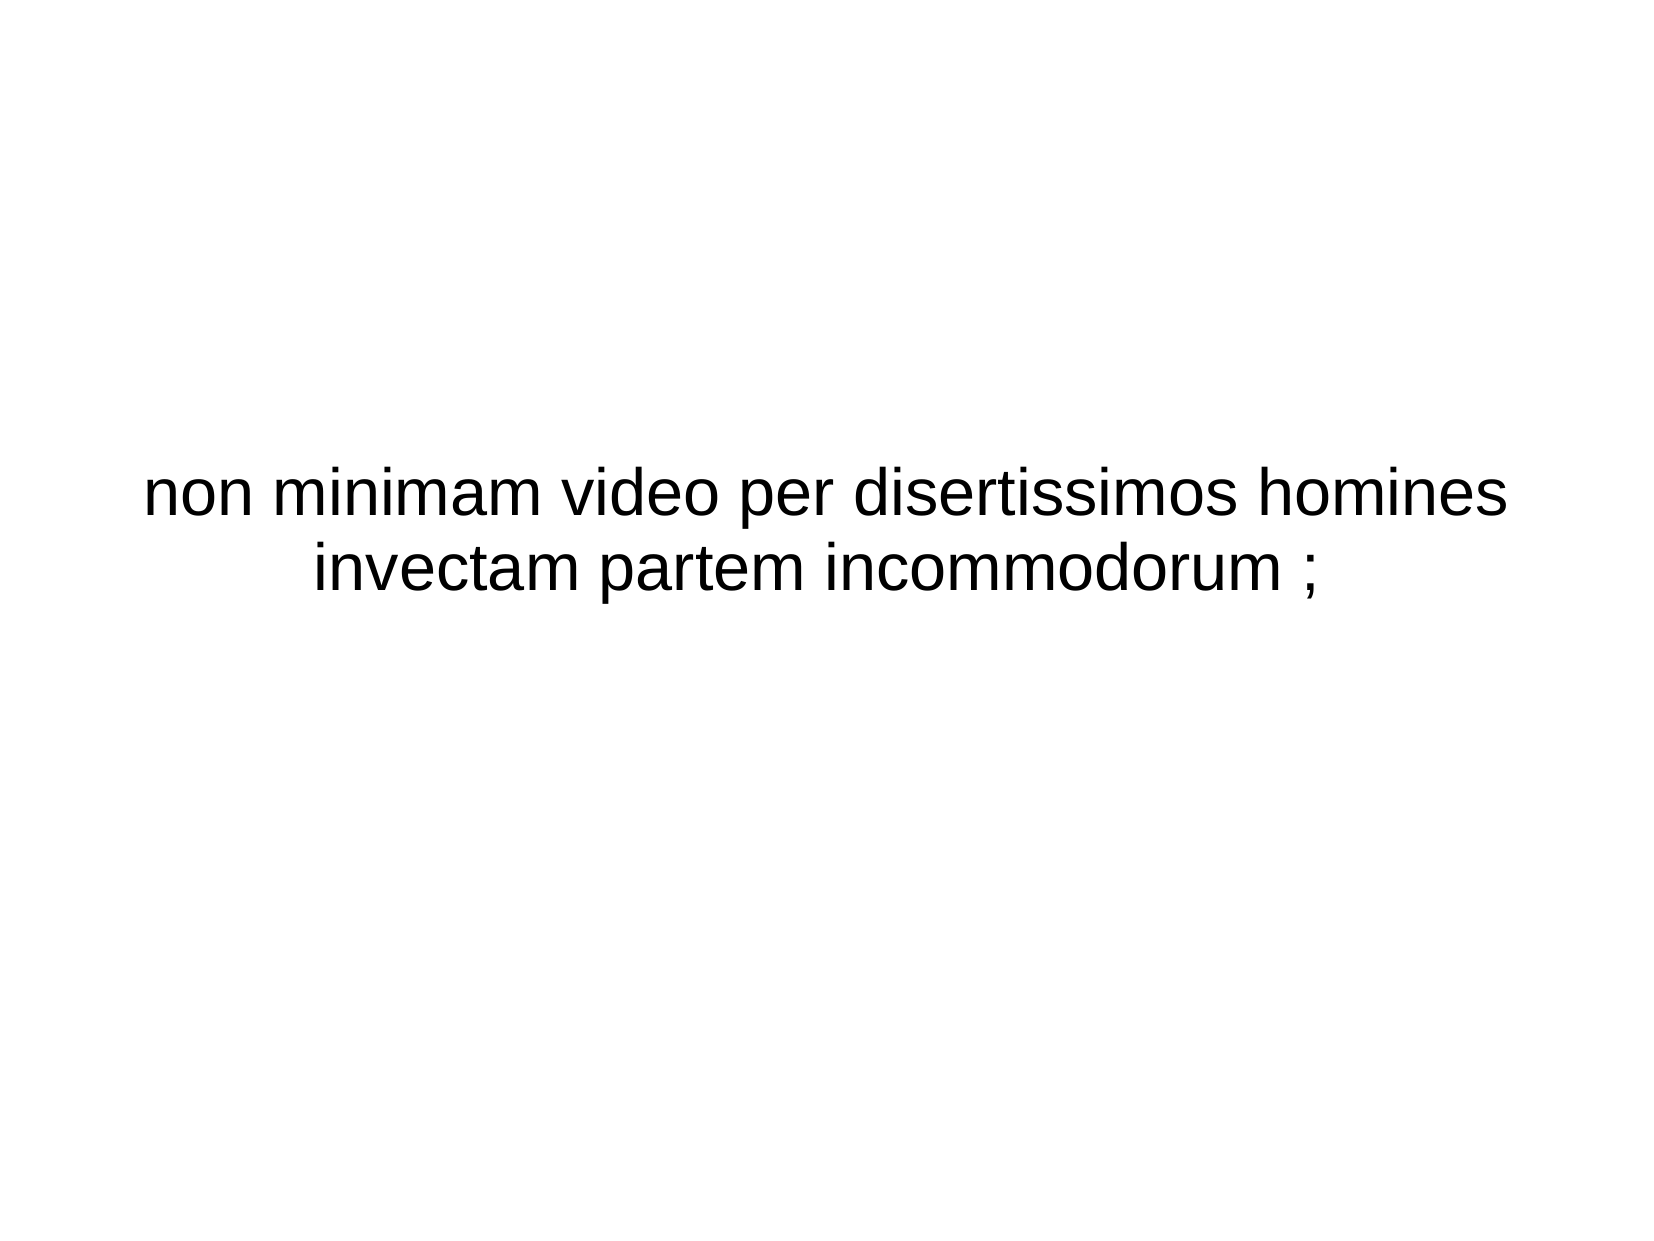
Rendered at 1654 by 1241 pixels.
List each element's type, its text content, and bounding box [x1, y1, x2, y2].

subtitle non minimam video per disertissimos homines invectam partem incommodorum ; [82, 49, 1571, 1010]
